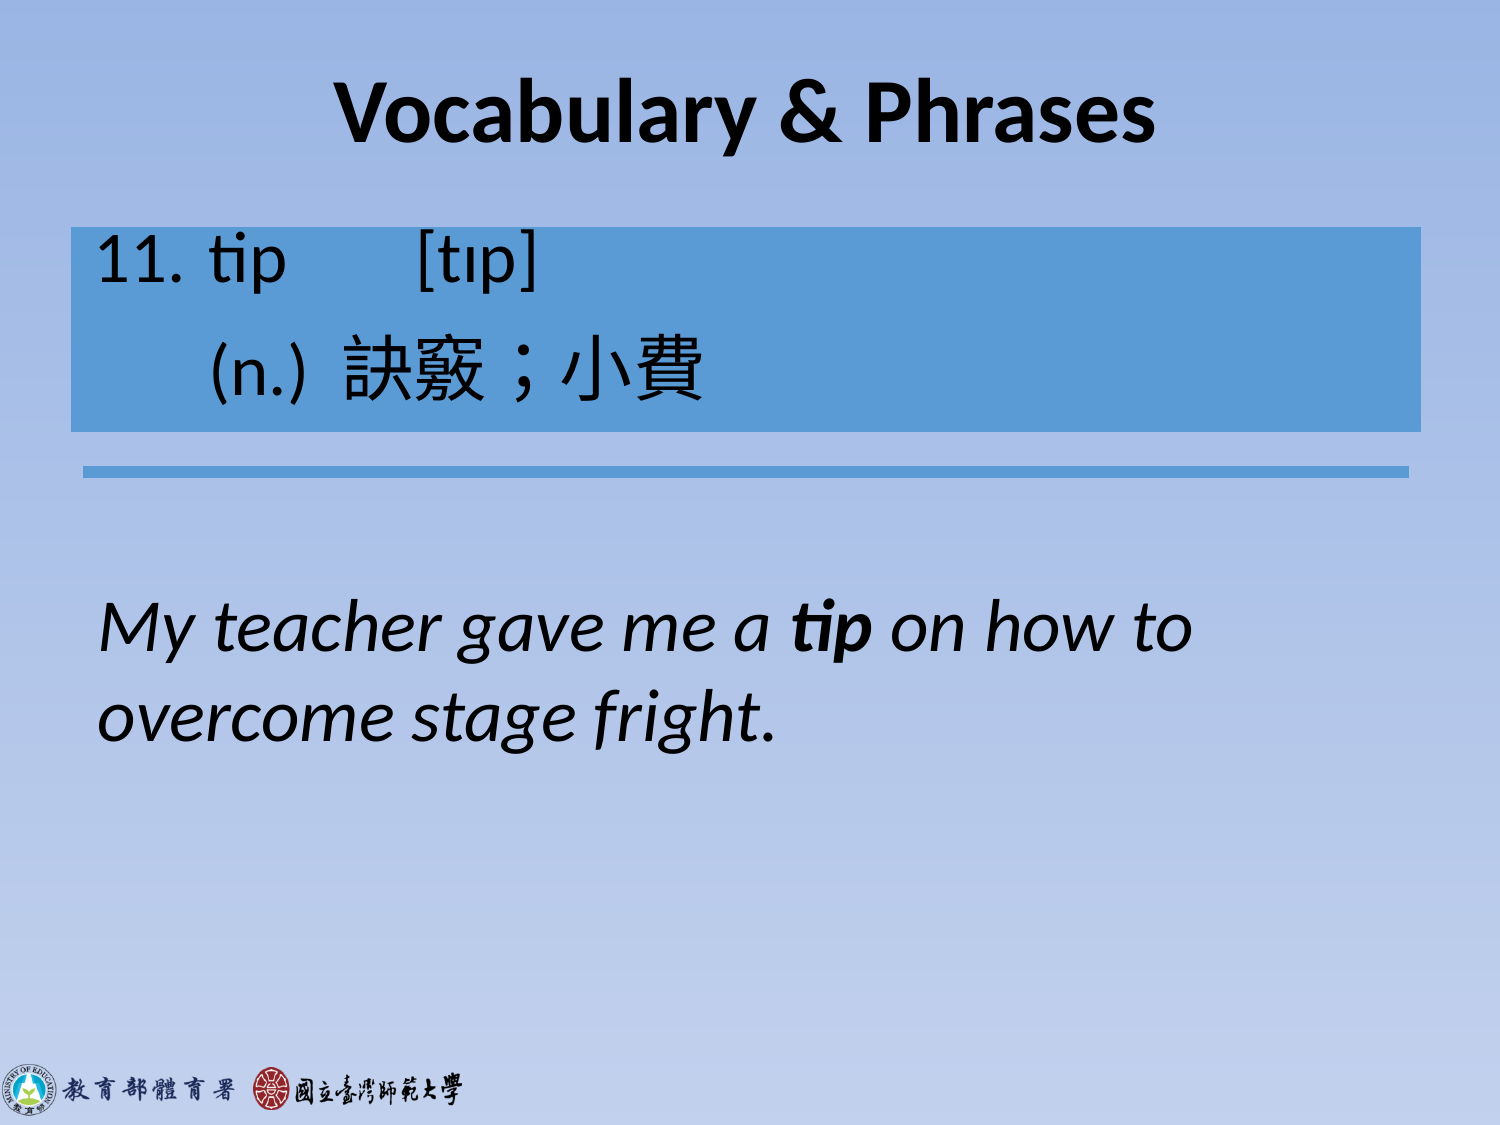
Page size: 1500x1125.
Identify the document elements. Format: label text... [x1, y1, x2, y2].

table_cell (n.) 訣竅；小費 [209, 311, 1421, 432]
table_cell [71, 311, 209, 432]
text_box [83, 466, 1409, 478]
table_header 11. [71, 227, 209, 311]
title Vocabulary & Phrases [70, 11, 1421, 200]
table_header [tɪp] [416, 227, 1421, 311]
table_header tip [209, 227, 416, 311]
text_box My teacher gave me a tip on how to overcome stage fright. [82, 568, 1433, 766]
